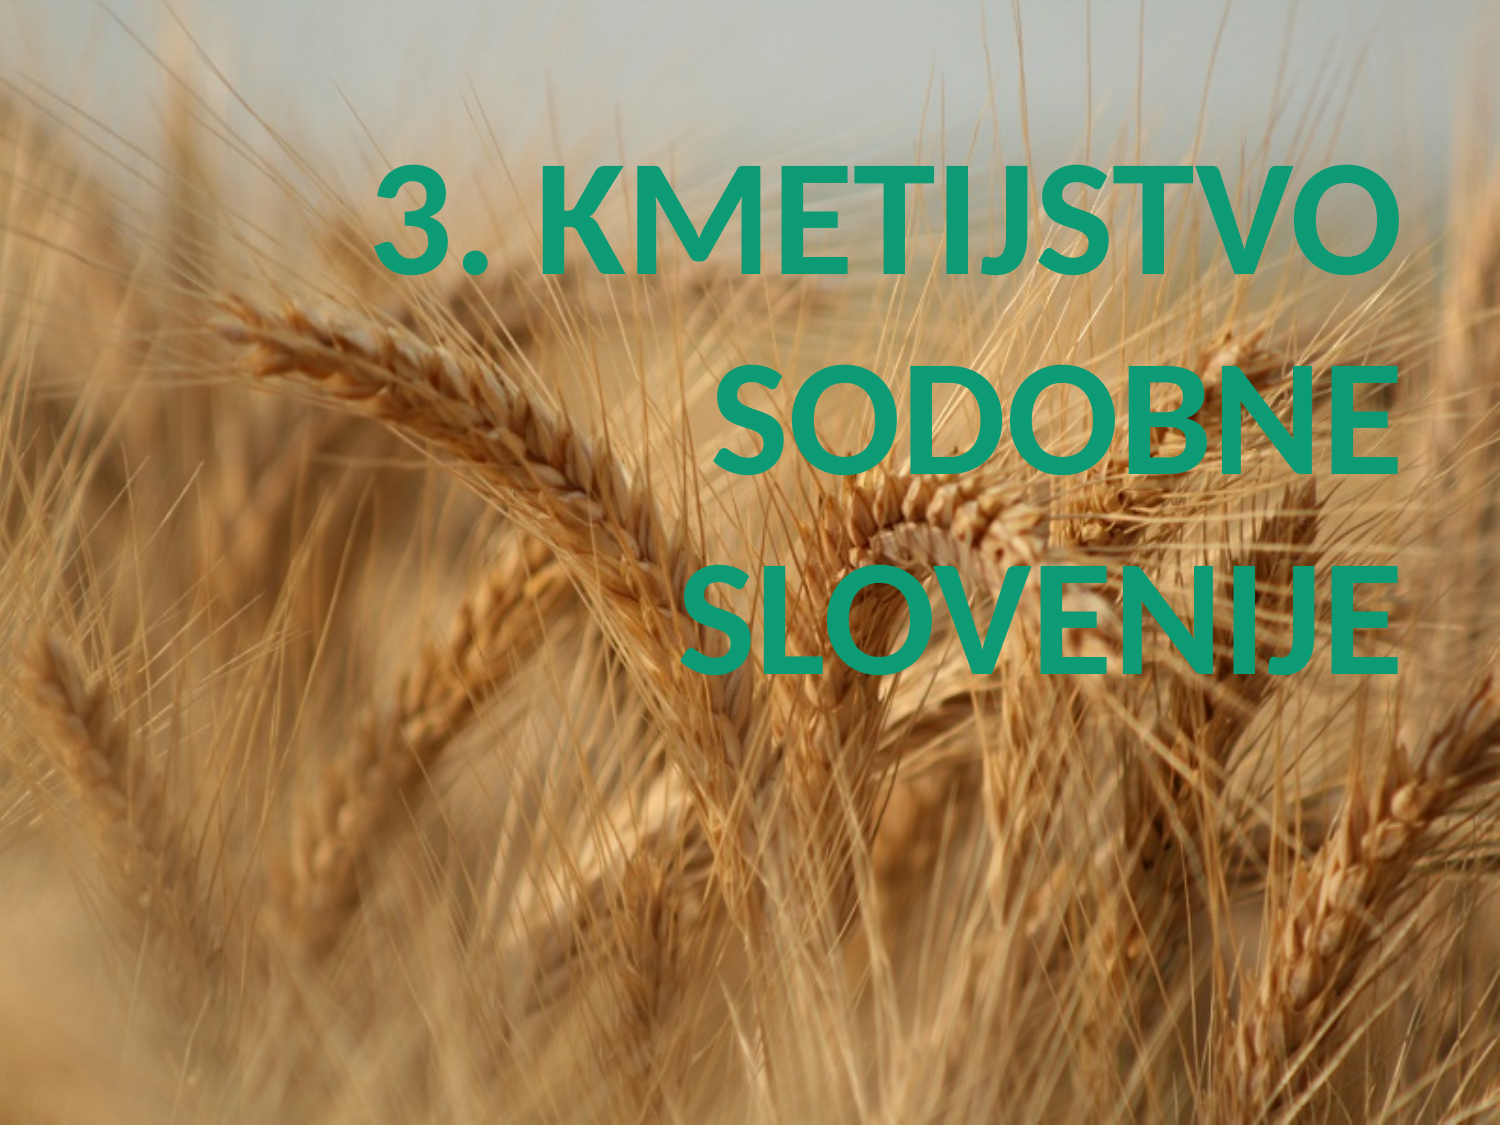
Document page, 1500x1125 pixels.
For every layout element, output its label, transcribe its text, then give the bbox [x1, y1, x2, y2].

title 3. KMETIJSTVO SODOBNE SLOVENIJE [82, 117, 1407, 708]
picture [0, 0, 1500, 1125]
